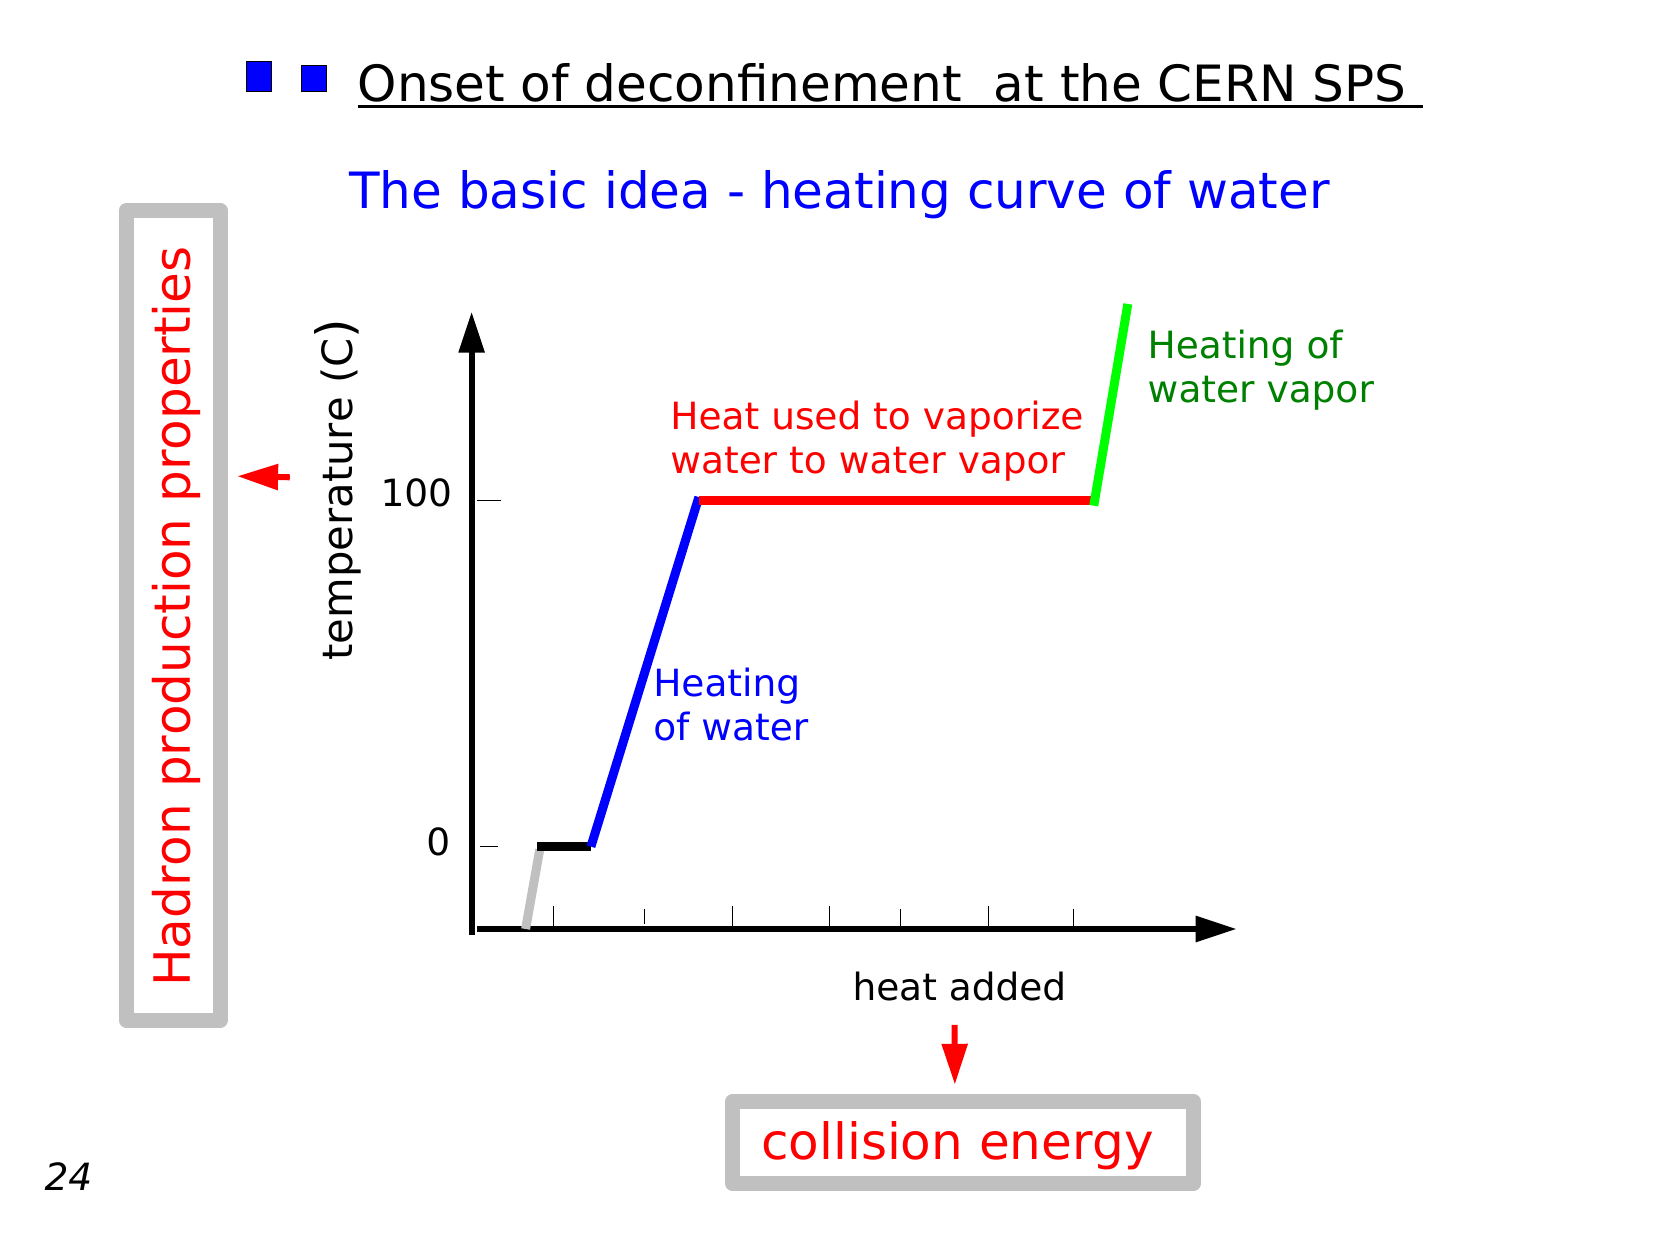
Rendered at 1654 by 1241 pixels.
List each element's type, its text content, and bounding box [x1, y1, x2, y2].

text_box Heat used to vaporize water to water vapor [670, 394, 1097, 483]
text_box The basic idea - heating curve of water [349, 161, 1332, 221]
text_box Onset of deconfinement at the CERN SPS [357, 55, 1424, 117]
text_box [301, 65, 327, 92]
text_box Hadron production properties [143, 245, 202, 987]
text_box heat added [852, 965, 1112, 1015]
text_box collision energy [761, 1112, 1156, 1171]
text_box Heating of water vapor [1147, 323, 1399, 412]
text_box temperature (C) [305, 318, 364, 661]
text_box [246, 61, 272, 92]
text_box Heating of water [653, 661, 813, 750]
text_box 0 [426, 821, 451, 871]
text_box 100 [380, 471, 453, 516]
